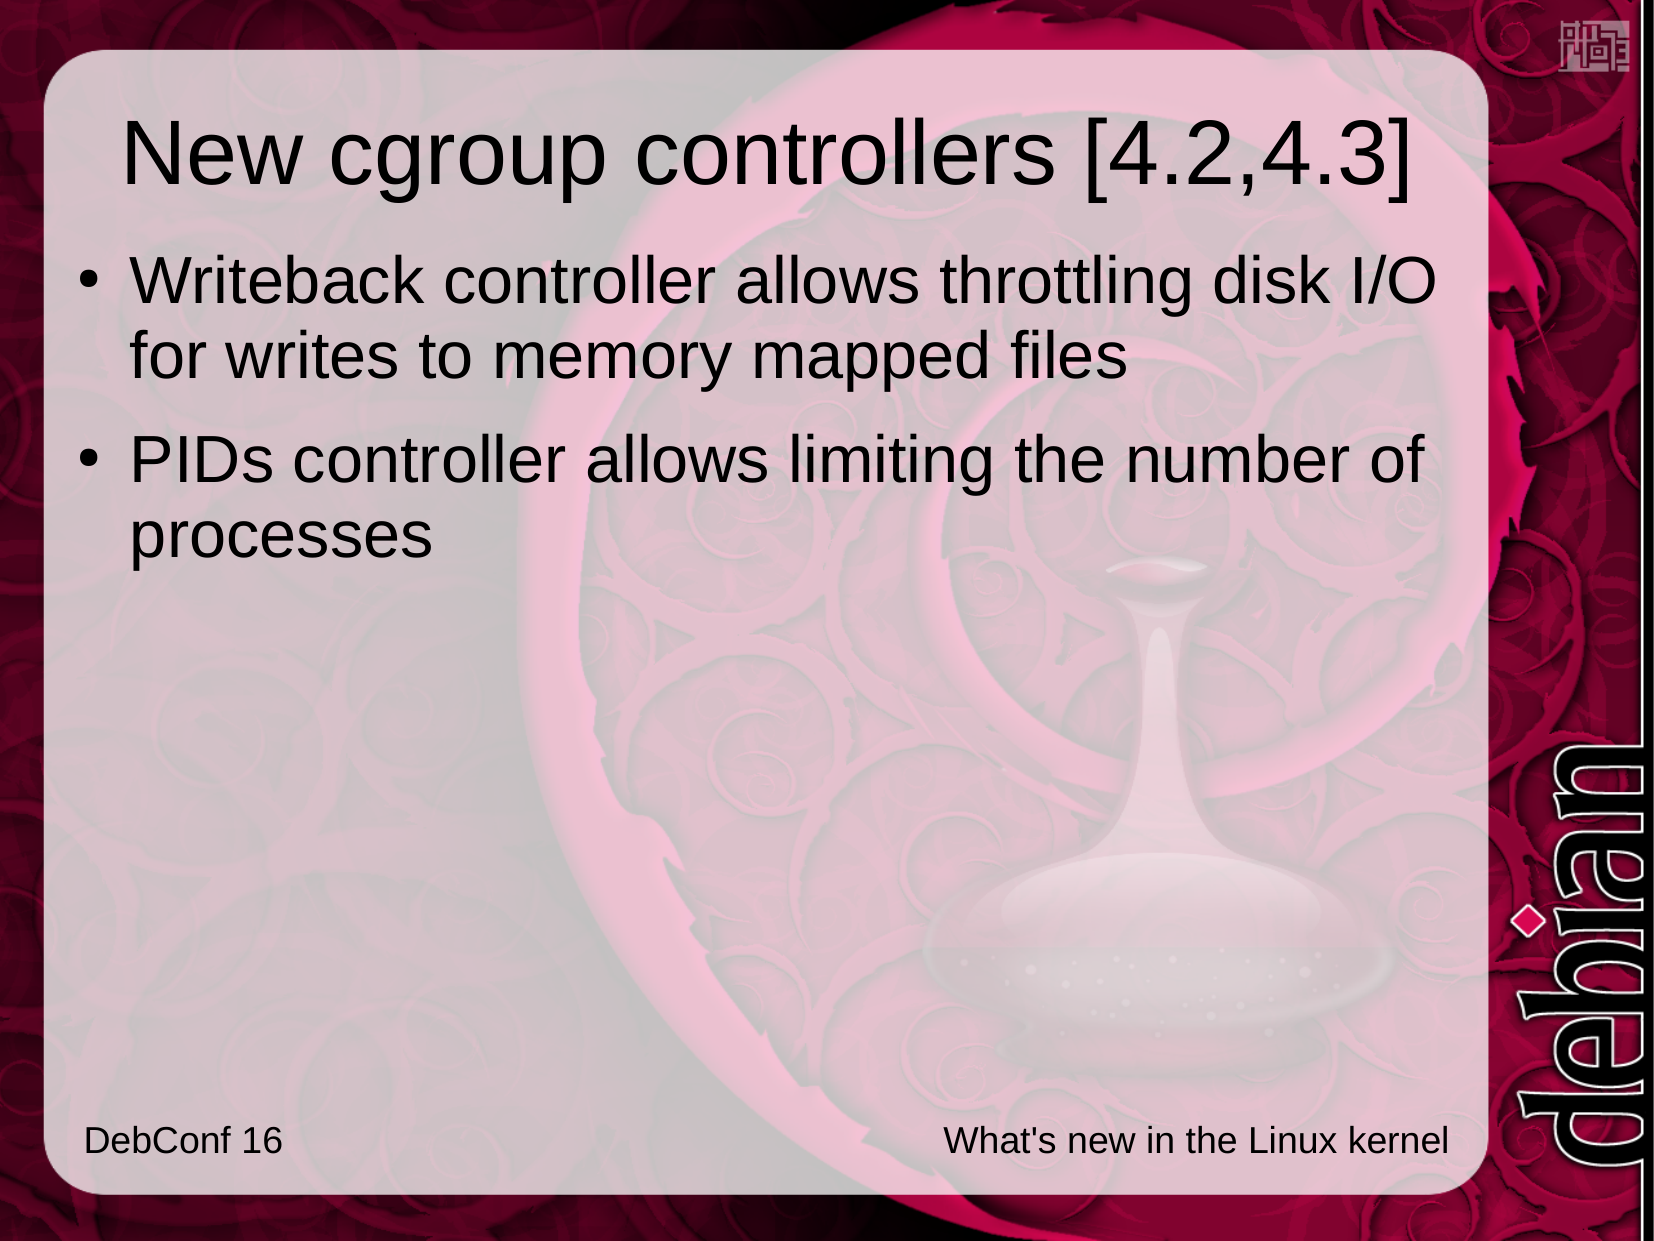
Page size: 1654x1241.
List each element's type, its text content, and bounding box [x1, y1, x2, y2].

picture [0, 0, 1654, 1241]
title New cgroup controllers [4.2,4.3] [59, 49, 1477, 243]
list Writeback controller allows throttling disk I/O for writes to memory mapped files PIDs controller allows limiting the number of processes [59, 243, 1477, 1109]
